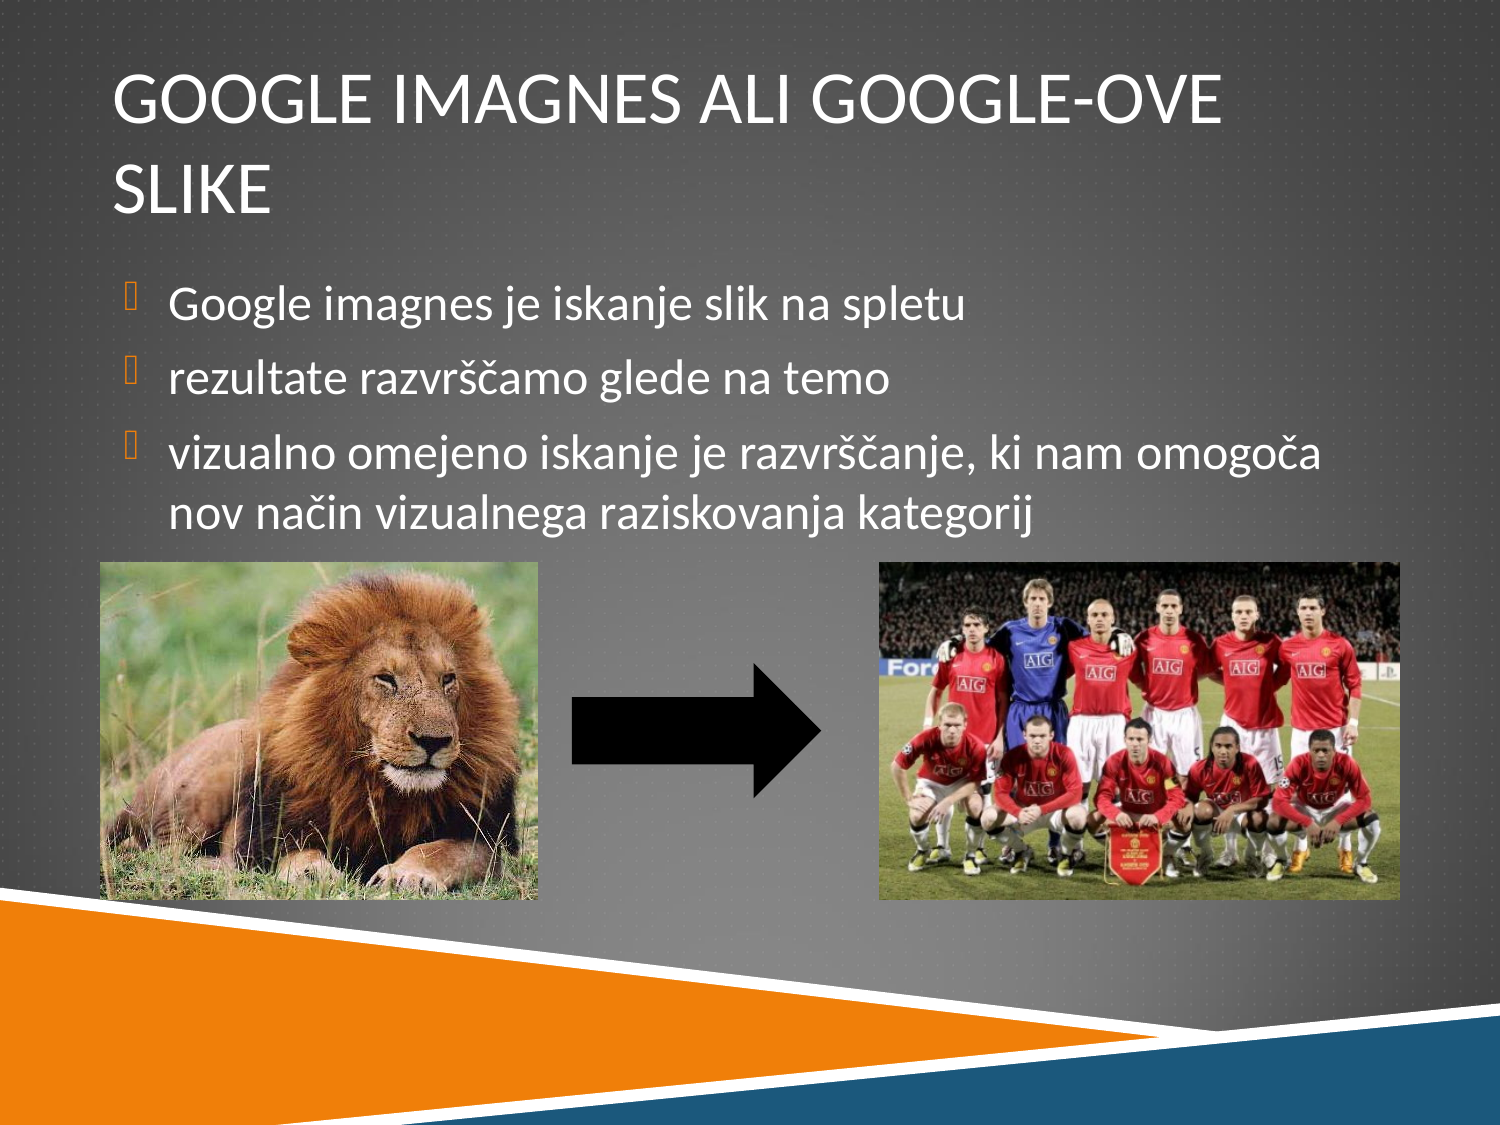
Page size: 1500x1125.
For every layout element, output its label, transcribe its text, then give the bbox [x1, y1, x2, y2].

list Google imagnes je iskanje slik na spletu rezultate razvrščamo glede na temo vizualno omejeno iskanje je razvrščanje, ki nam omogoča nov način vizualnega raziskovanja kategorij [112, 262, 1388, 876]
title GOOGLE IMAGNES ALI GOOGLE-OVE SLIKE [112, 41, 1388, 237]
text_box [572, 665, 820, 796]
picture [0, 0, 1500, 1031]
